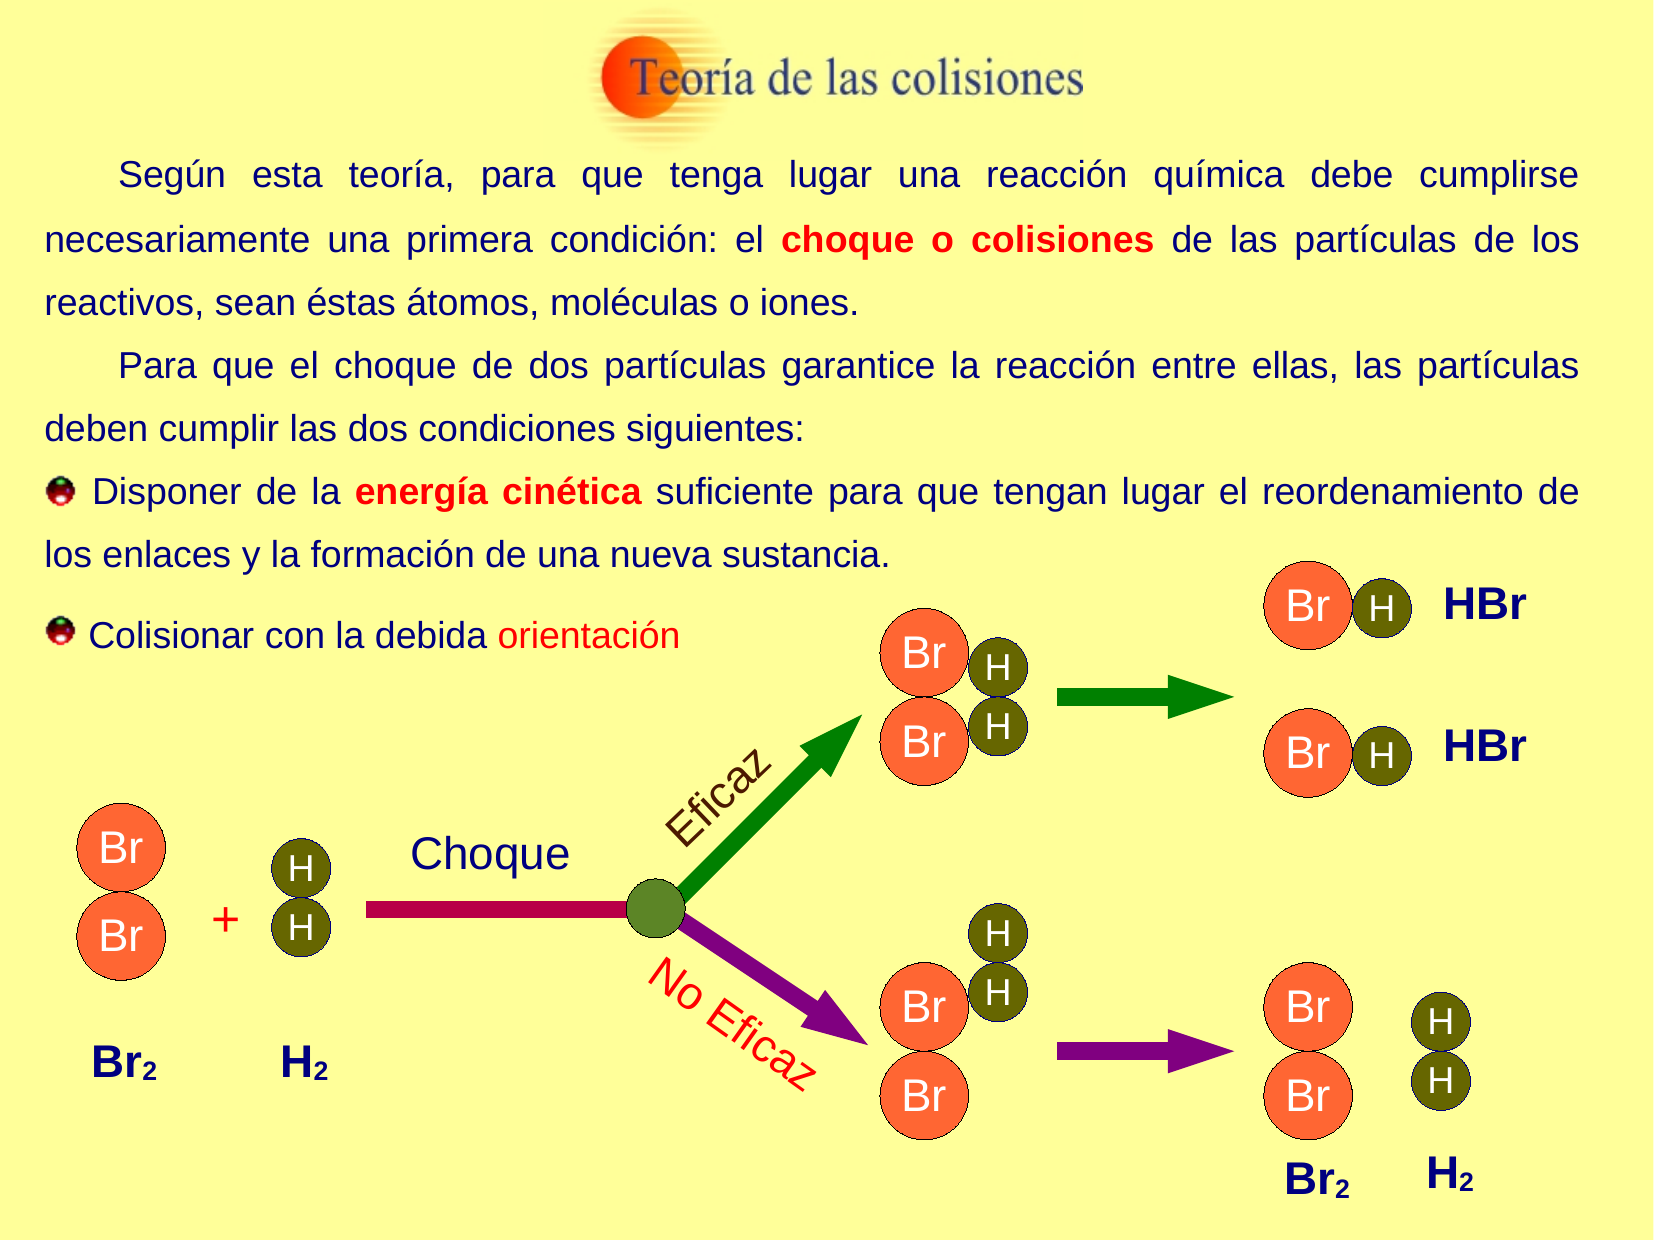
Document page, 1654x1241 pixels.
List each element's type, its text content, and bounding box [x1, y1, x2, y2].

text_box Br [879, 962, 969, 1051]
text_box Br [1263, 962, 1353, 1051]
text_box H [1352, 578, 1412, 638]
text_box Br2 [76, 1028, 195, 1111]
text_box H2 [1411, 1139, 1501, 1222]
text_box Br [879, 608, 969, 697]
text_box H [968, 903, 1028, 963]
text_box H [271, 838, 331, 898]
text_box [626, 878, 686, 938]
text_box Br2 [1269, 1146, 1388, 1229]
text_box H [1411, 1051, 1471, 1111]
text_box Choque [395, 820, 603, 887]
text_box Br [1263, 561, 1353, 650]
picture [543, 2, 1083, 113]
text_box Br [76, 803, 166, 892]
text_box Br [880, 1051, 969, 1140]
text_box H [968, 696, 1028, 756]
text_box HBr [1429, 712, 1548, 780]
text_box Br [879, 696, 969, 786]
text_box H [1352, 726, 1412, 786]
text_box HBr [1429, 570, 1548, 638]
text_box Br [76, 891, 166, 981]
text_box Br [1263, 1051, 1353, 1140]
text_box H [968, 962, 1028, 1022]
text_box H2 [265, 1028, 355, 1111]
text_box H [271, 897, 331, 957]
text_box Eficaz [639, 702, 814, 873]
text_box Br [1263, 708, 1353, 798]
text_box + [197, 856, 266, 927]
text_box H [968, 637, 1028, 697]
text_box Según esta teoría, para que tenga lugar una reacción química debe cumplirse necesariamente una primera condición: el choque o colisiones de las partículas de los reactivos, sean éstas átomos, moléculas o iones. Para que el choque de dos partículas garantice la reacción entre ellas, las partículas deben cumplir las dos condiciones siguientes: Disponer de la energía cinética suficiente para que tengan lugar el reordenamiento de los enlaces y la formación de una nueva sustancia. Colisionar con la debida orientación [29, 113, 1595, 708]
text_box No Eficaz [556, 936, 886, 1241]
text_box H [1411, 992, 1471, 1051]
